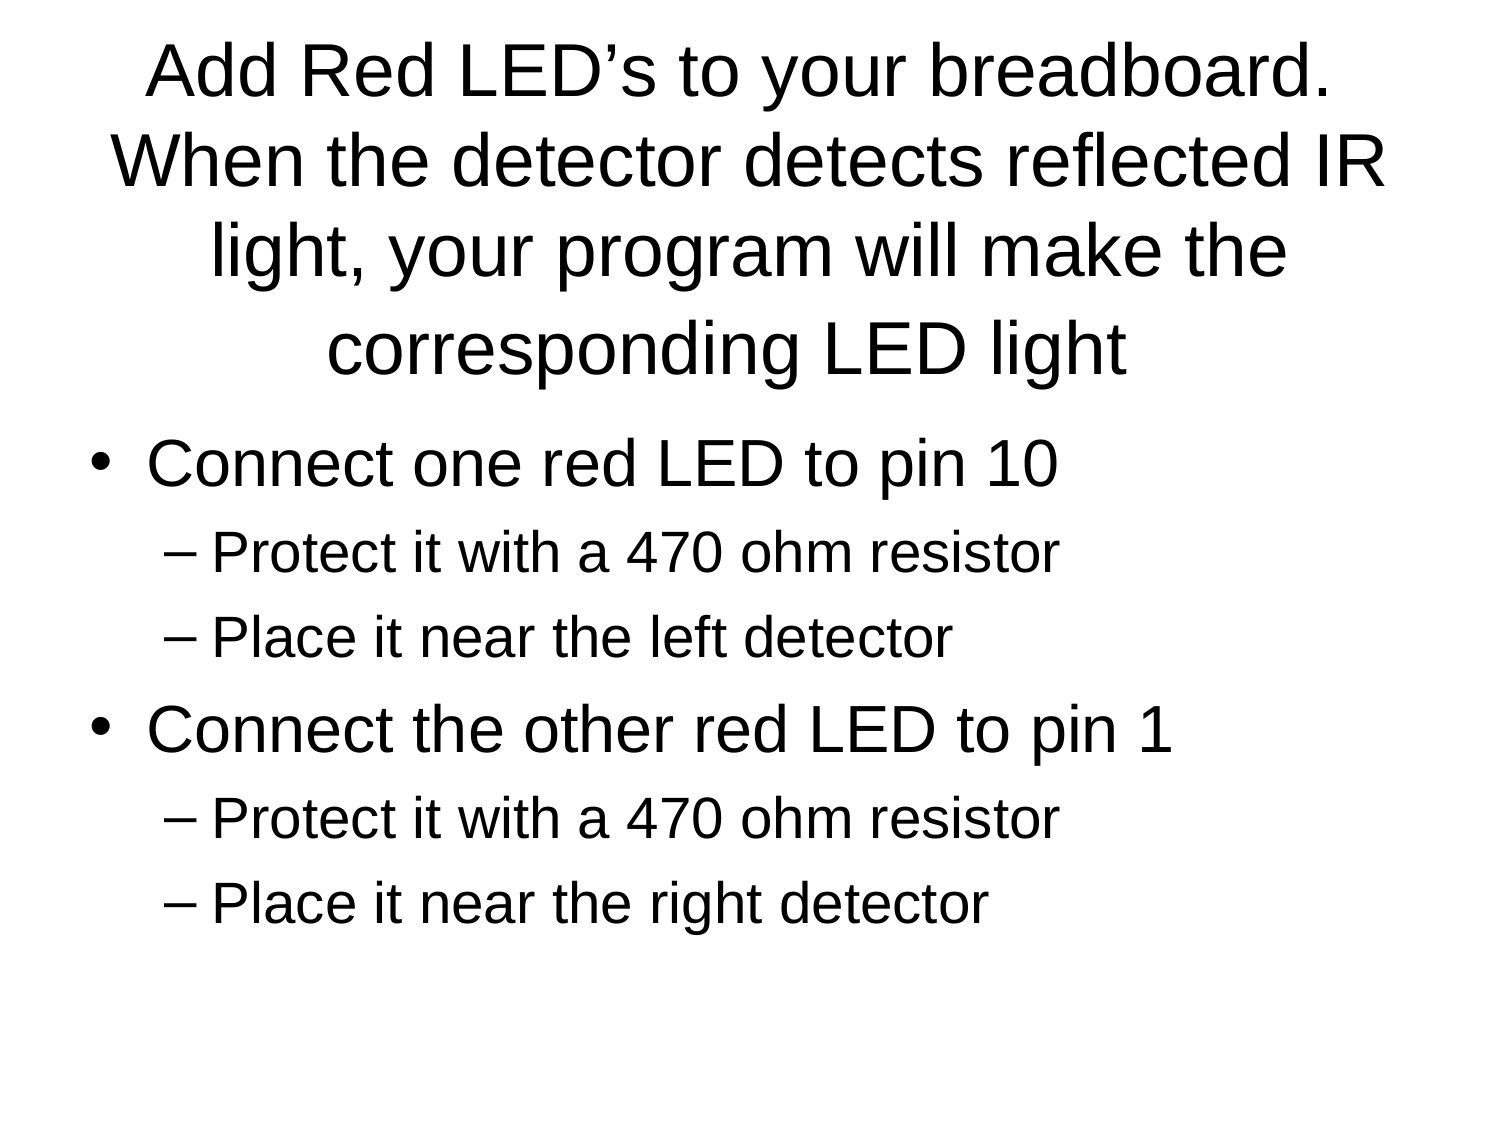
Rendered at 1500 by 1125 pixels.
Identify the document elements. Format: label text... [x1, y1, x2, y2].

title Add Red LED’s to your breadboard. When the detector detects reflected IR light, your program will make the corresponding LED light [75, 13, 1426, 399]
list Connect one red LED to pin 10 Protect it with a 470 ohm resistor Place it near the left detector Connect the other red LED to pin 1 Protect it with a 470 ohm resistor Place it near the right detector [75, 412, 1426, 1006]
